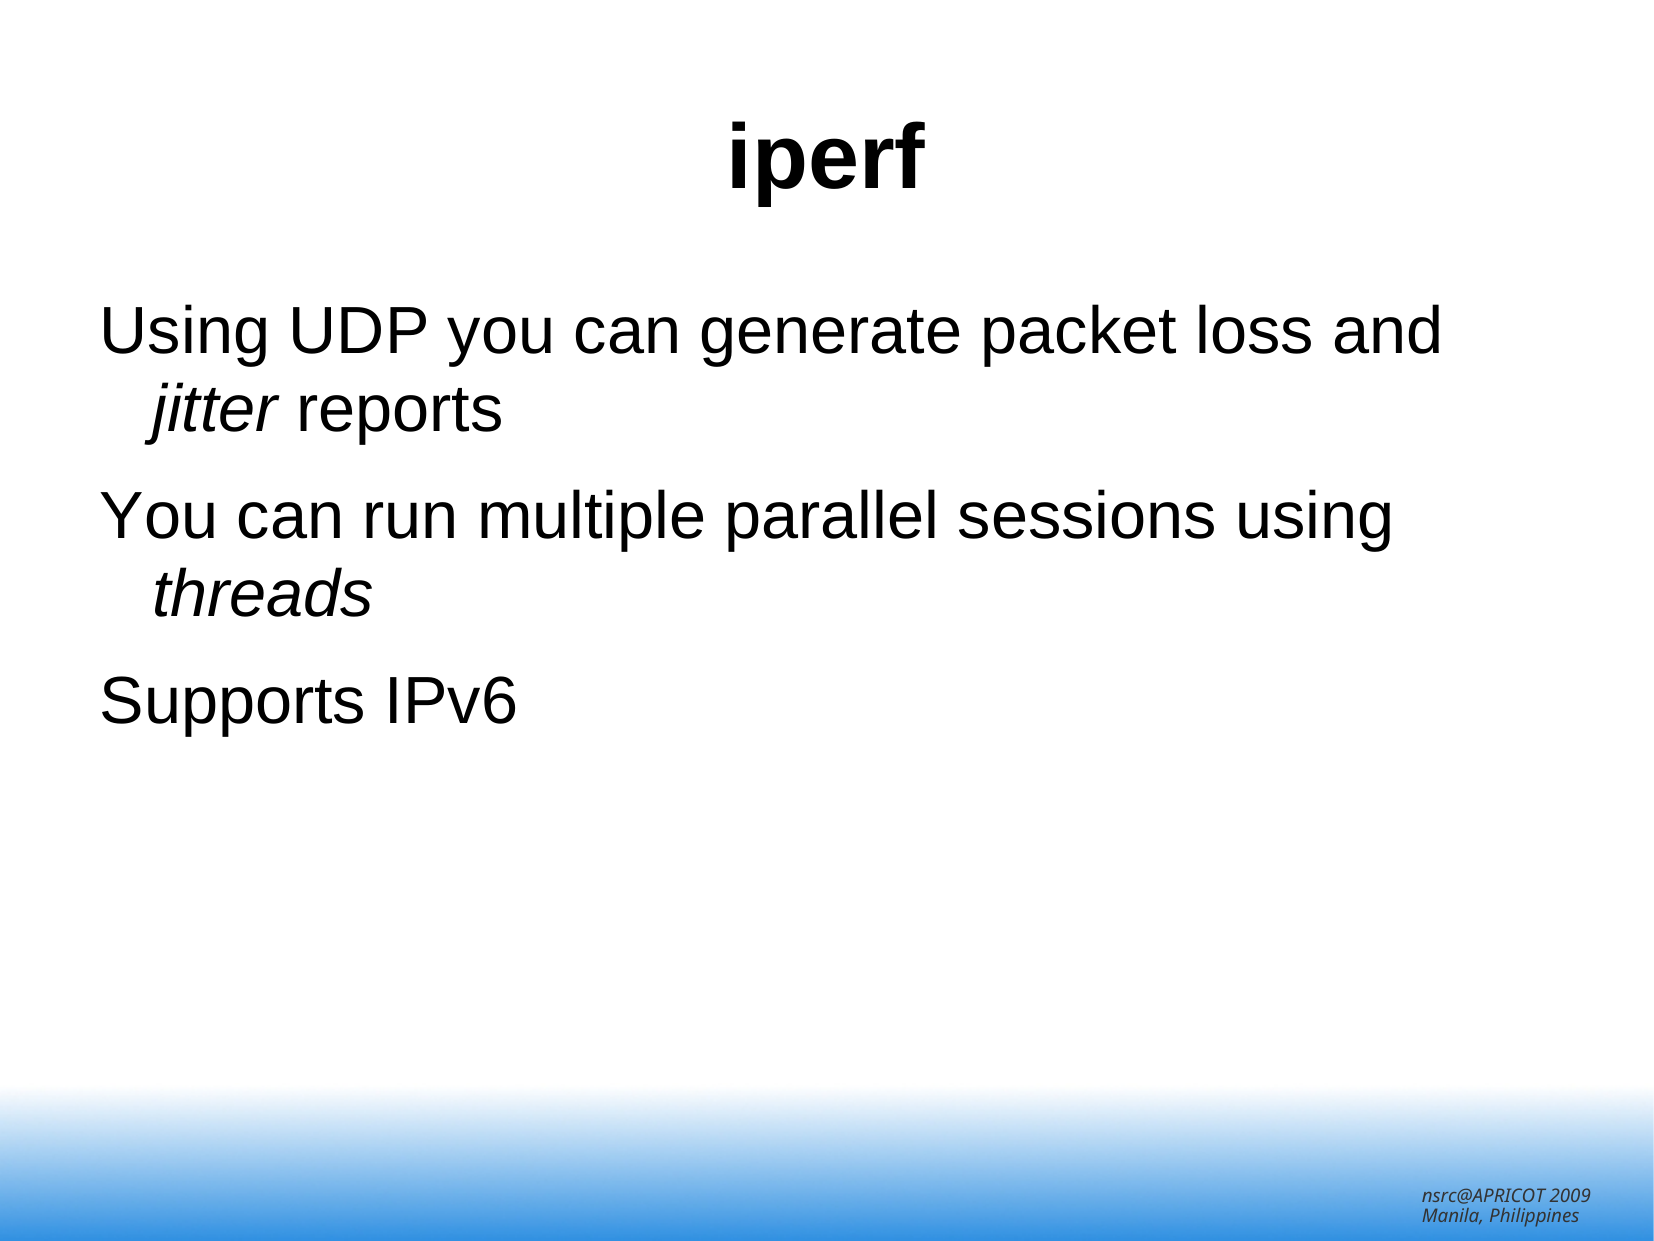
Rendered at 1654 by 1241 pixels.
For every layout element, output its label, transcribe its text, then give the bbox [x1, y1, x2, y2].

title iperf [82, 56, 1571, 249]
picture [0, 1083, 1654, 1241]
list Using UDP you can generate packet loss and jitter reports You can run multiple parallel sessions using threads Supports IPv6 [82, 290, 1571, 1073]
